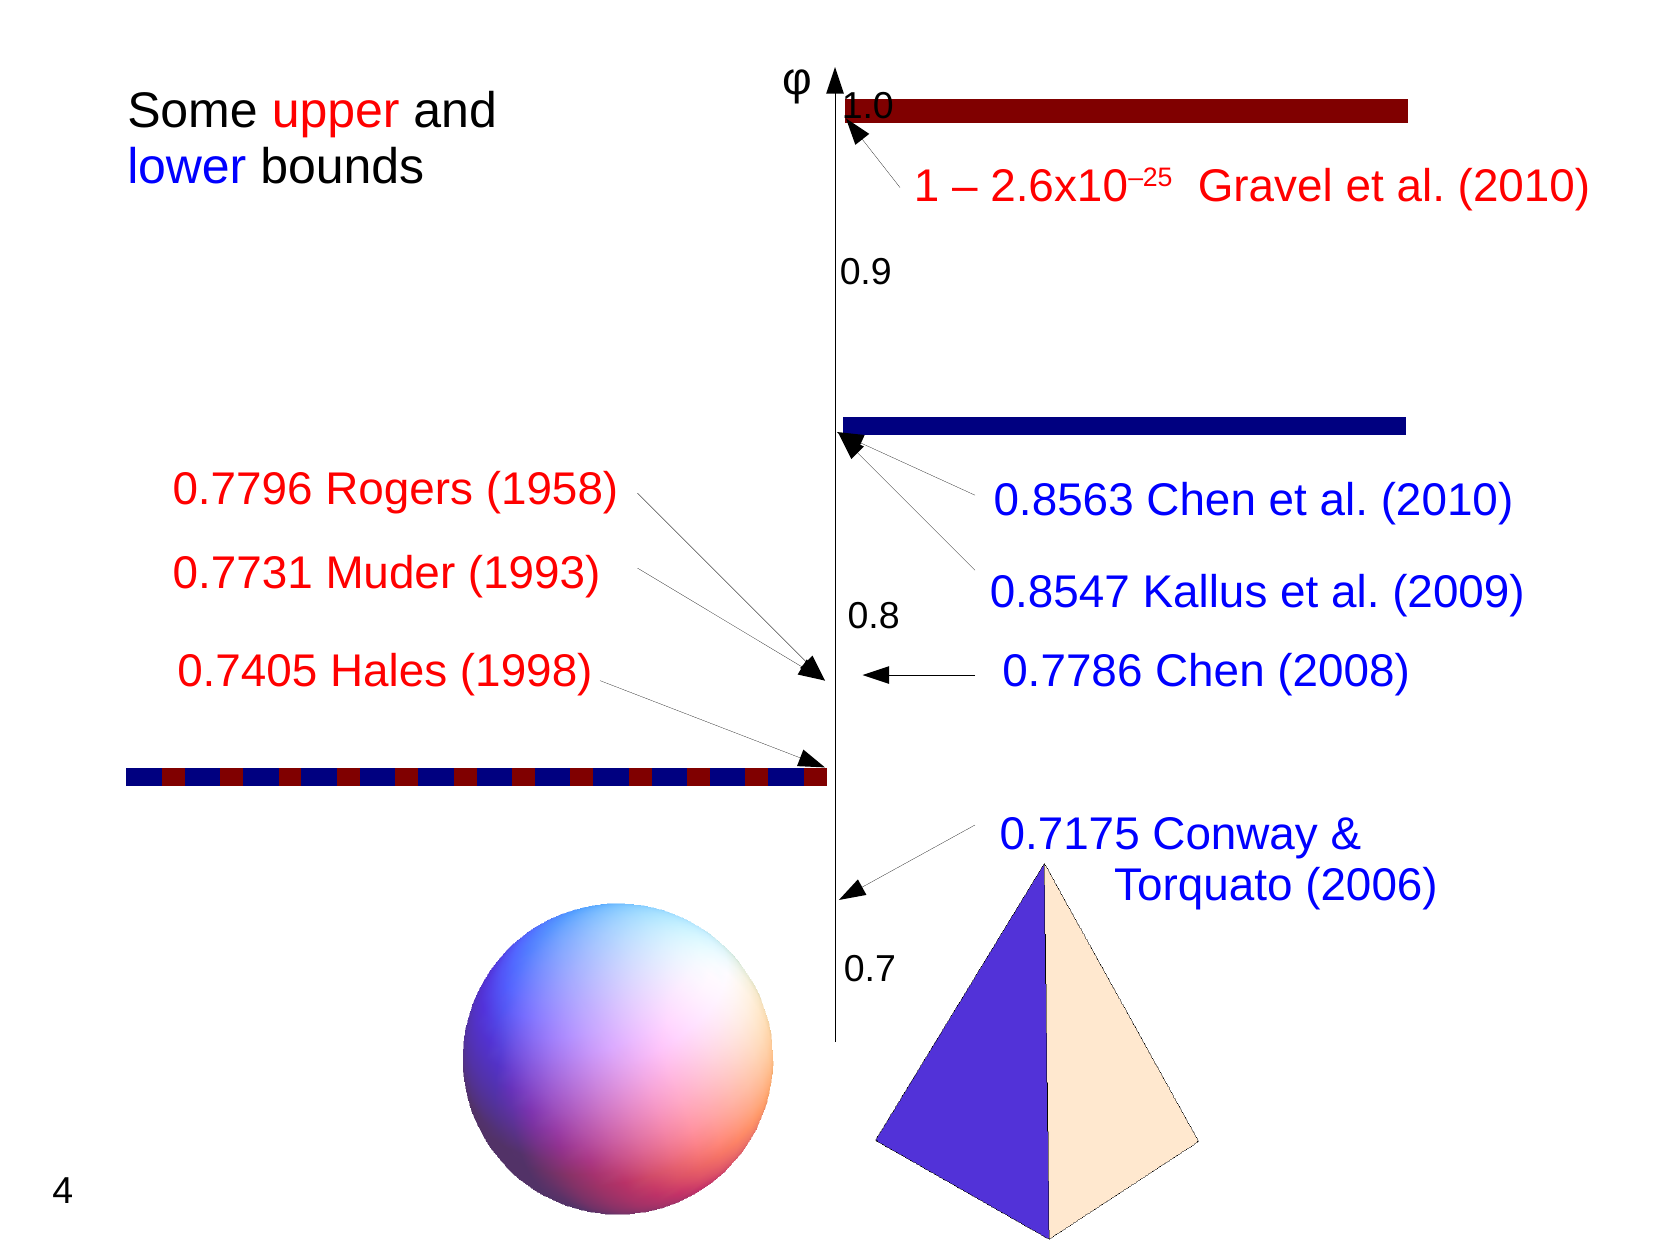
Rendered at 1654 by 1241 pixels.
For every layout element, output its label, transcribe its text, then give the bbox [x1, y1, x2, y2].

text_box φ [767, 45, 843, 112]
text_box 1 – 2.6x10–25 Gravel et al. (2010) [899, 153, 1606, 221]
text_box 0.7 [829, 940, 911, 997]
text_box 0.8 [832, 587, 915, 644]
text_box 4 [37, 1162, 88, 1220]
text_box 0.7175 Conway & Torquato (2006) [984, 800, 1453, 918]
text_box 0.7405 Hales (1998) [162, 637, 608, 711]
text_box 0.7731 Muder (1993) [158, 539, 638, 606]
text_box 0.9 [825, 243, 907, 301]
text_box 1.0 [827, 77, 909, 134]
text_box Some upper and lower bounds [112, 75, 601, 202]
text_box 0.7786 Chen (2008) [987, 637, 1426, 704]
text_box 0.8547 Kallus et al. (2009) [975, 558, 1541, 646]
text_box 0.8563 Chen et al. (2010) [978, 466, 1529, 533]
picture [346, 824, 1265, 1241]
text_box 0.7796 Rogers (1958) [157, 455, 634, 522]
